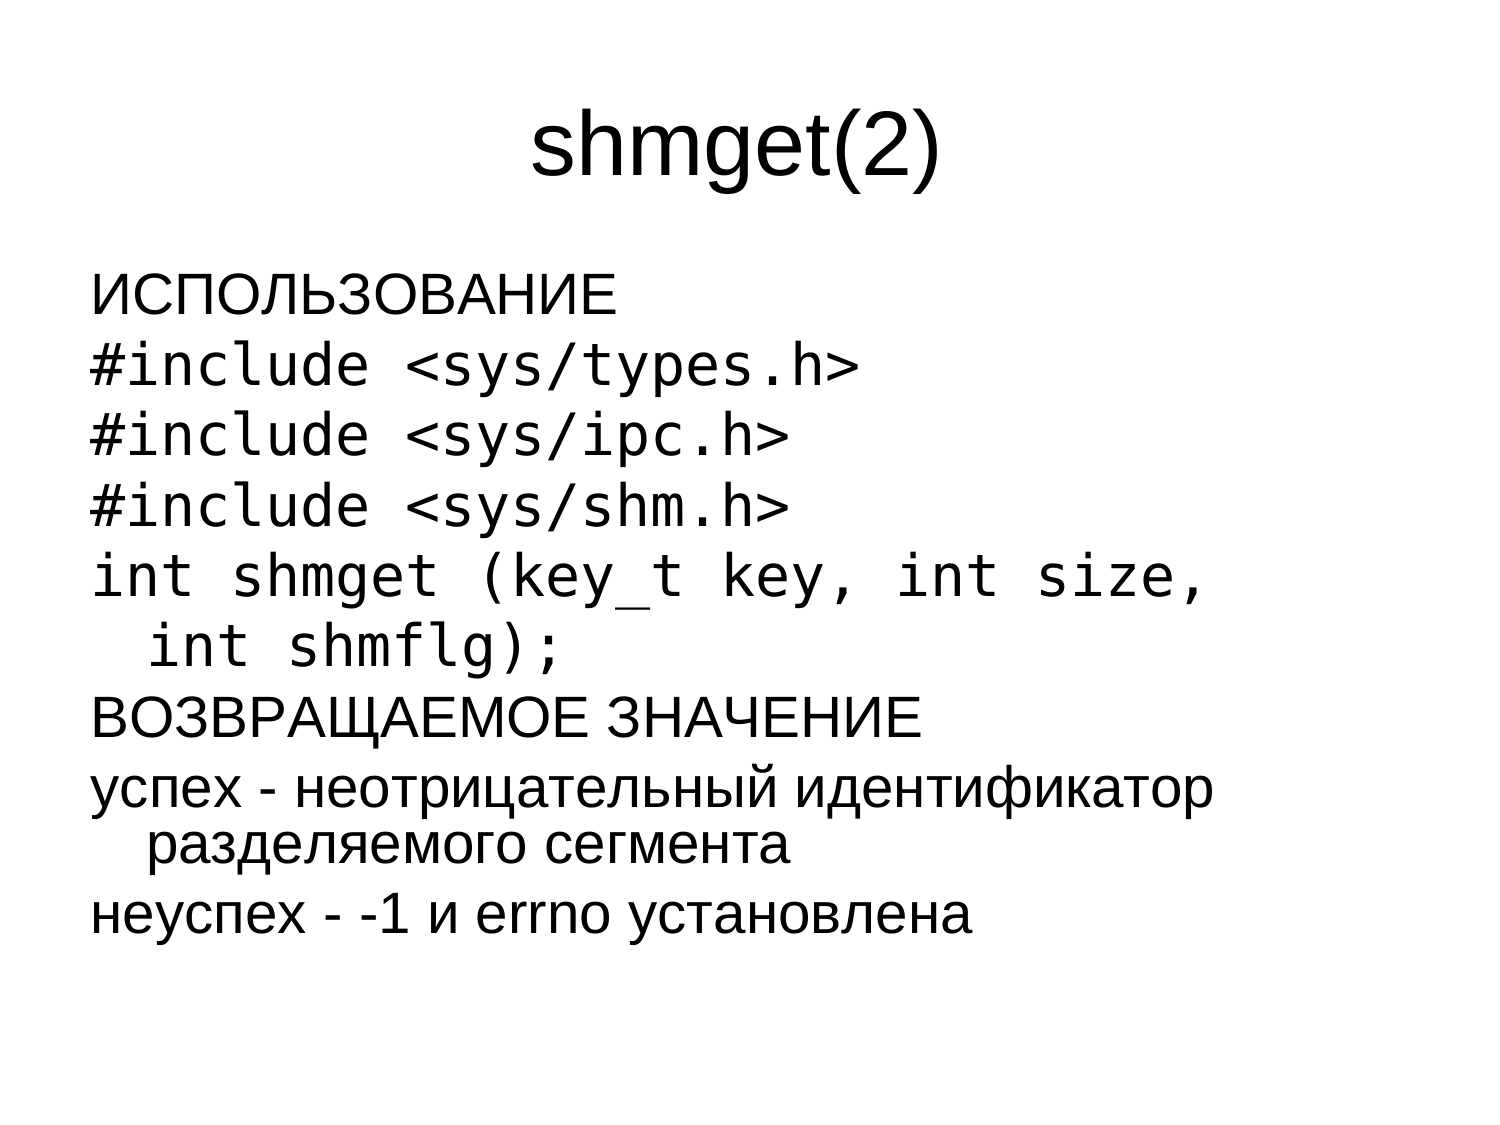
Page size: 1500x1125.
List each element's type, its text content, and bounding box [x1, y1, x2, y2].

title shmget(2) [75, 45, 1426, 233]
list ИСПОЛЬЗОВАНИЕ #include <sys/types.h> #include <sys/ipc.h> #include <sys/shm.h> int shmget (key_t key, int size, int shmflg); ВОЗВРАЩАЕМОЕ ЗНАЧЕНИЕ успех - неотрицательный идентификатор разделяемого сегмента неуспех - -1 и errno установлена [75, 262, 1426, 1005]
